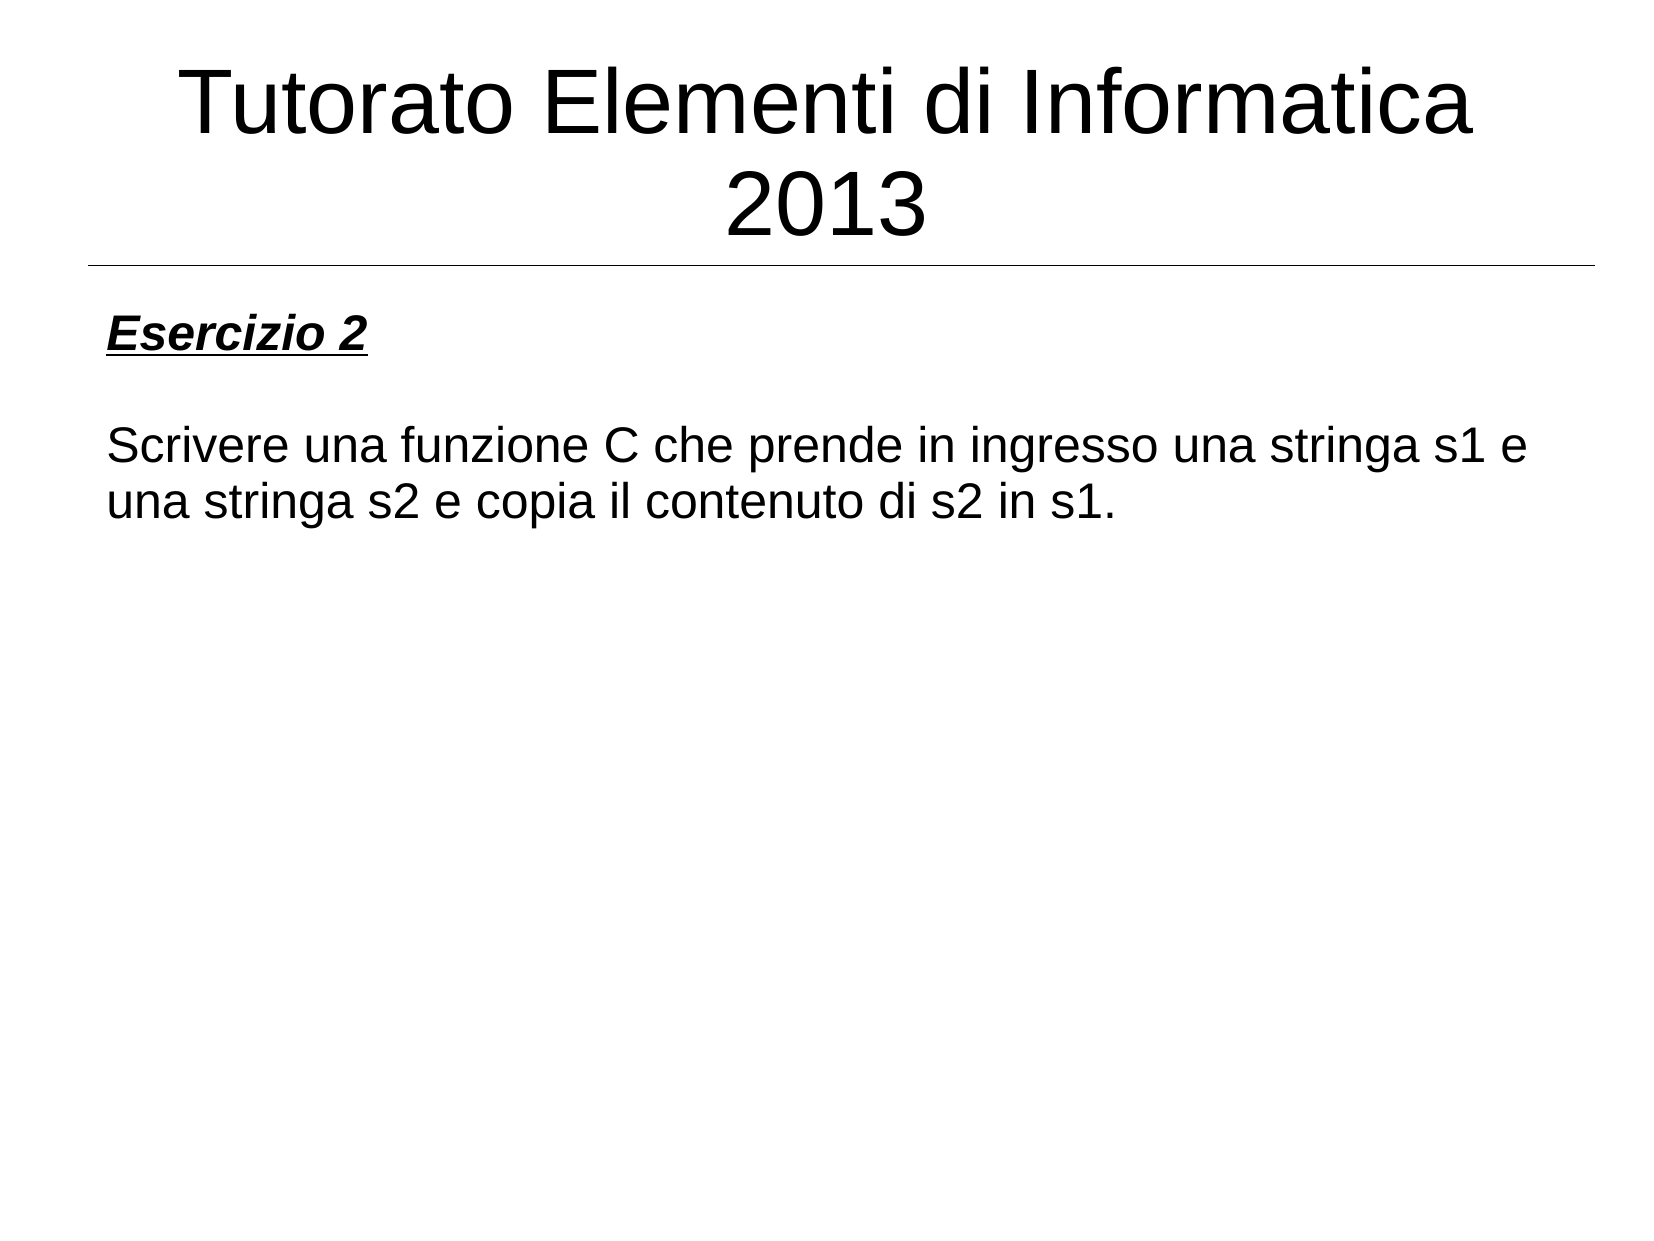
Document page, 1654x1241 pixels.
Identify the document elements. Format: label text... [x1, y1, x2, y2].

subtitle [82, 290, 1571, 1109]
text_box Esercizio 2 Scrivere una funzione C che prende in ingresso una stringa s1 e una stringa s2 e copia il contenuto di s2 in s1. [91, 298, 1598, 616]
title Tutorato Elementi di Informatica 2013 [82, 49, 1571, 257]
